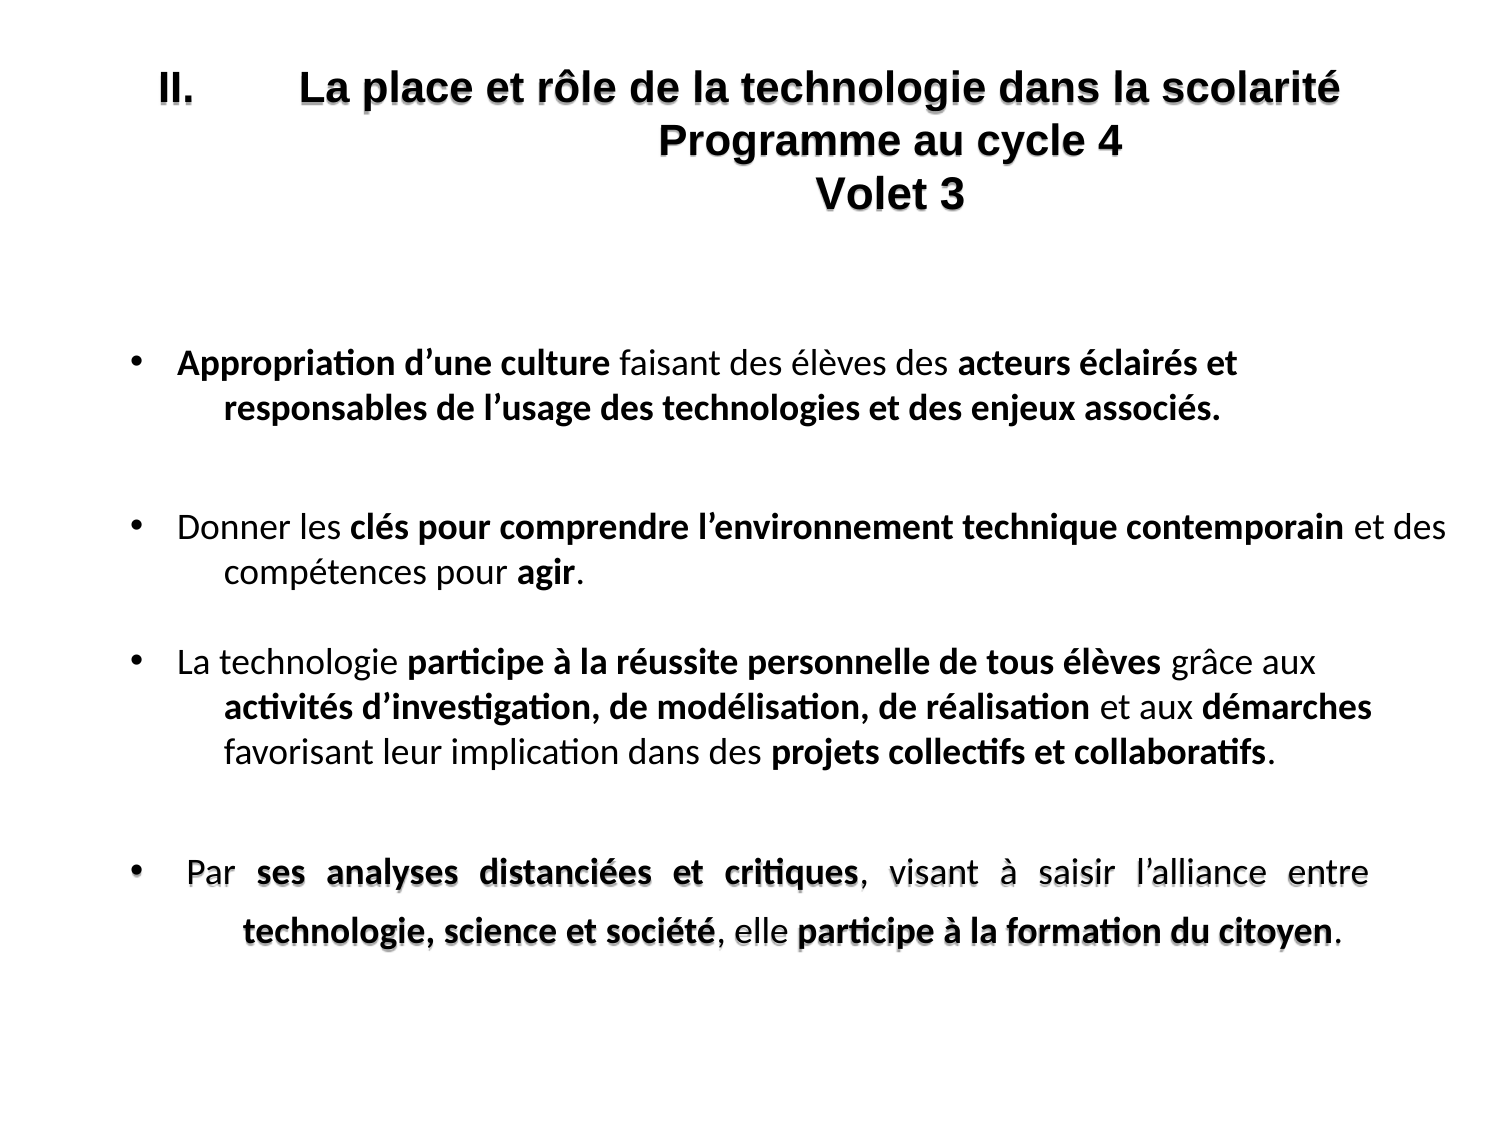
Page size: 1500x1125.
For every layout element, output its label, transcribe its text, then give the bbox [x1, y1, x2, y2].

text_box La technologie participe à la réussite personnelle de tous élèves grâce aux activités d’investigation, de modélisation, de réalisation et aux démarches favorisant leur implication dans des projets collectifs et collaboratifs. [115, 629, 1466, 827]
text_box Appropriation d’une culture faisant des élèves des acteurs éclairés et responsables de l’usage des technologies et des enjeux associés. [115, 330, 1466, 437]
text_box Donner les clés pour comprendre l’environnement technique contemporain et des compétences pour agir. [115, 494, 1466, 601]
title La place et rôle de la technologie dans la scolarité Programme au cycle 4 Volet 3 [75, 45, 1426, 233]
list Par ses analyses distanciées et critiques, visant à saisir l’alliance entre technologie, science et société, elle participe à la formation du citoyen. [115, 827, 1466, 983]
